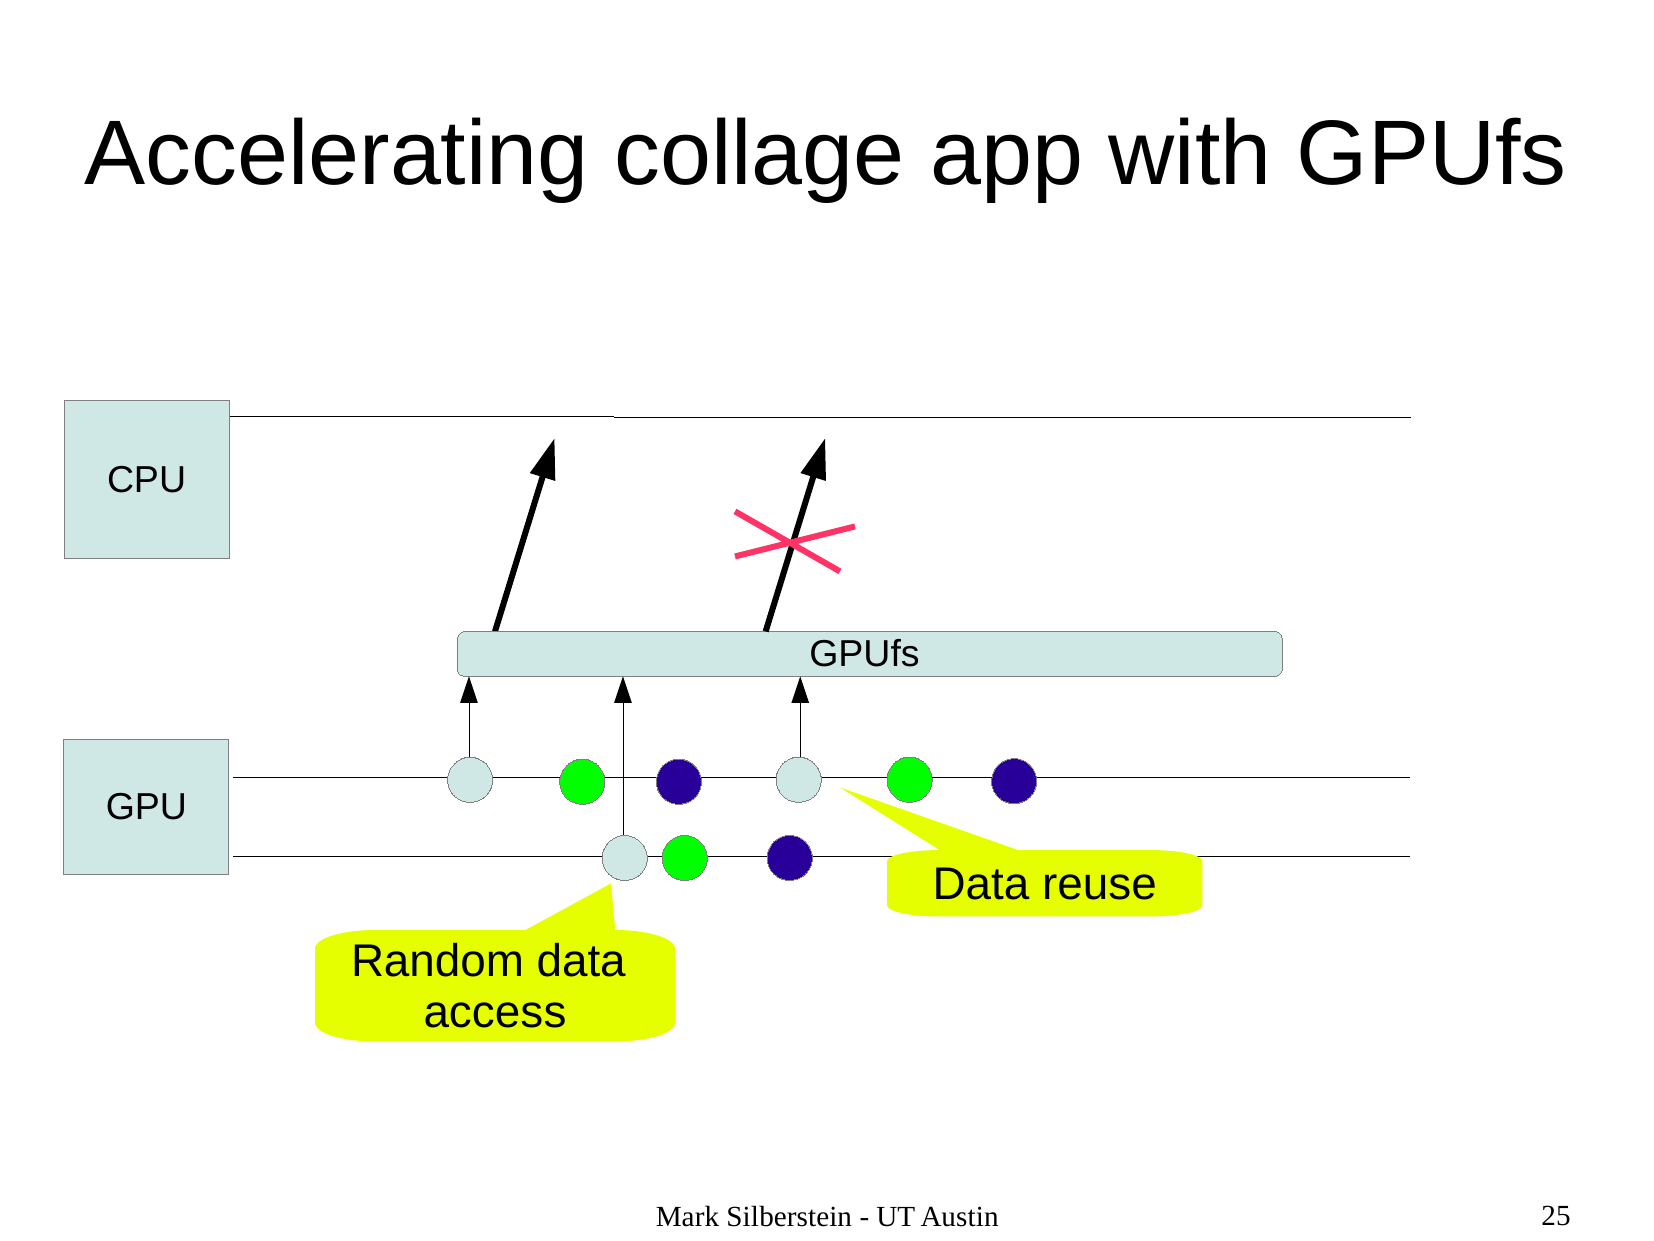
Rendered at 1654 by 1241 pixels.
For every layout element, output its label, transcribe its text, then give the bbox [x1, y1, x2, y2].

text_box [559, 759, 605, 805]
text_box [887, 757, 933, 803]
text_box Data reuse [840, 787, 1203, 917]
text_box [602, 835, 648, 881]
text_box GPUfs [457, 631, 1283, 677]
title Accelerating collage app with GPUfs [82, 49, 1571, 257]
text_box [447, 757, 493, 803]
text_box GPU [63, 739, 229, 875]
text_box CPU [64, 400, 230, 559]
text_box [656, 759, 702, 805]
text_box [662, 835, 708, 881]
text_box [767, 835, 813, 881]
text_box [991, 758, 1037, 804]
text_box Random data access [315, 883, 676, 1042]
text_box [776, 757, 822, 803]
